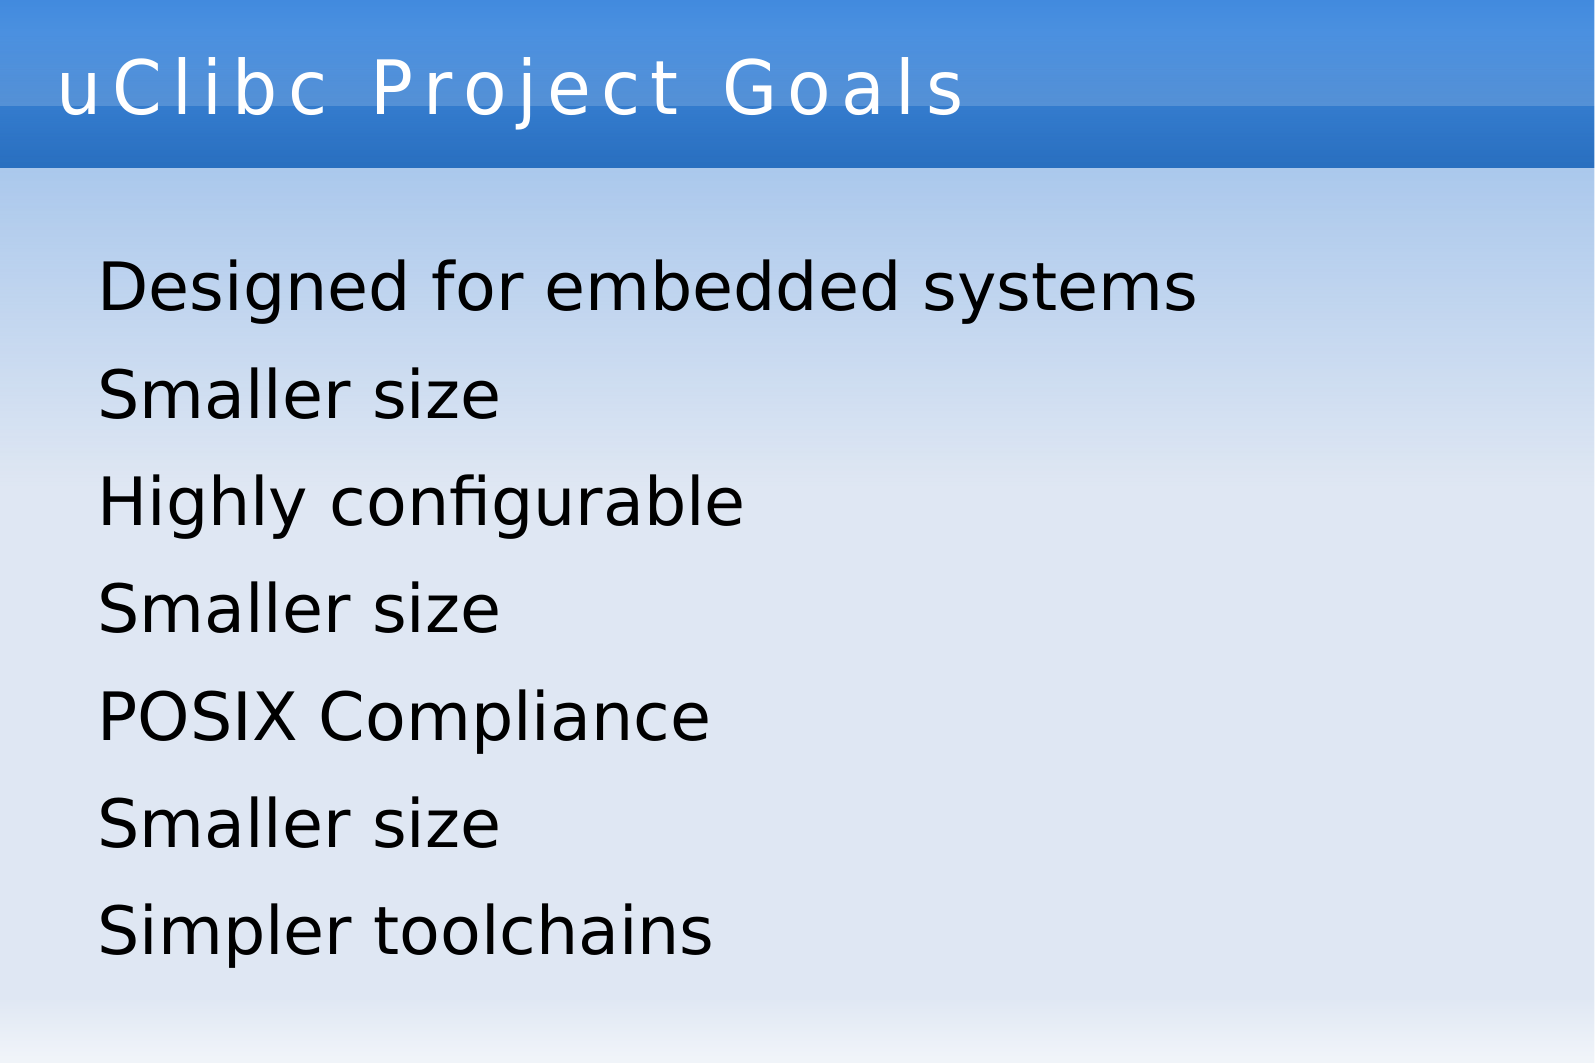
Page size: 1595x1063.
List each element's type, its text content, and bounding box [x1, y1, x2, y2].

title uClibc Project Goals [56, 25, 1225, 153]
picture [0, 0, 1595, 1063]
list Designed for embedded systems Smaller size Highly configurable Smaller size POSIX Compliance Smaller size Simpler toolchains [79, 248, 1515, 971]
